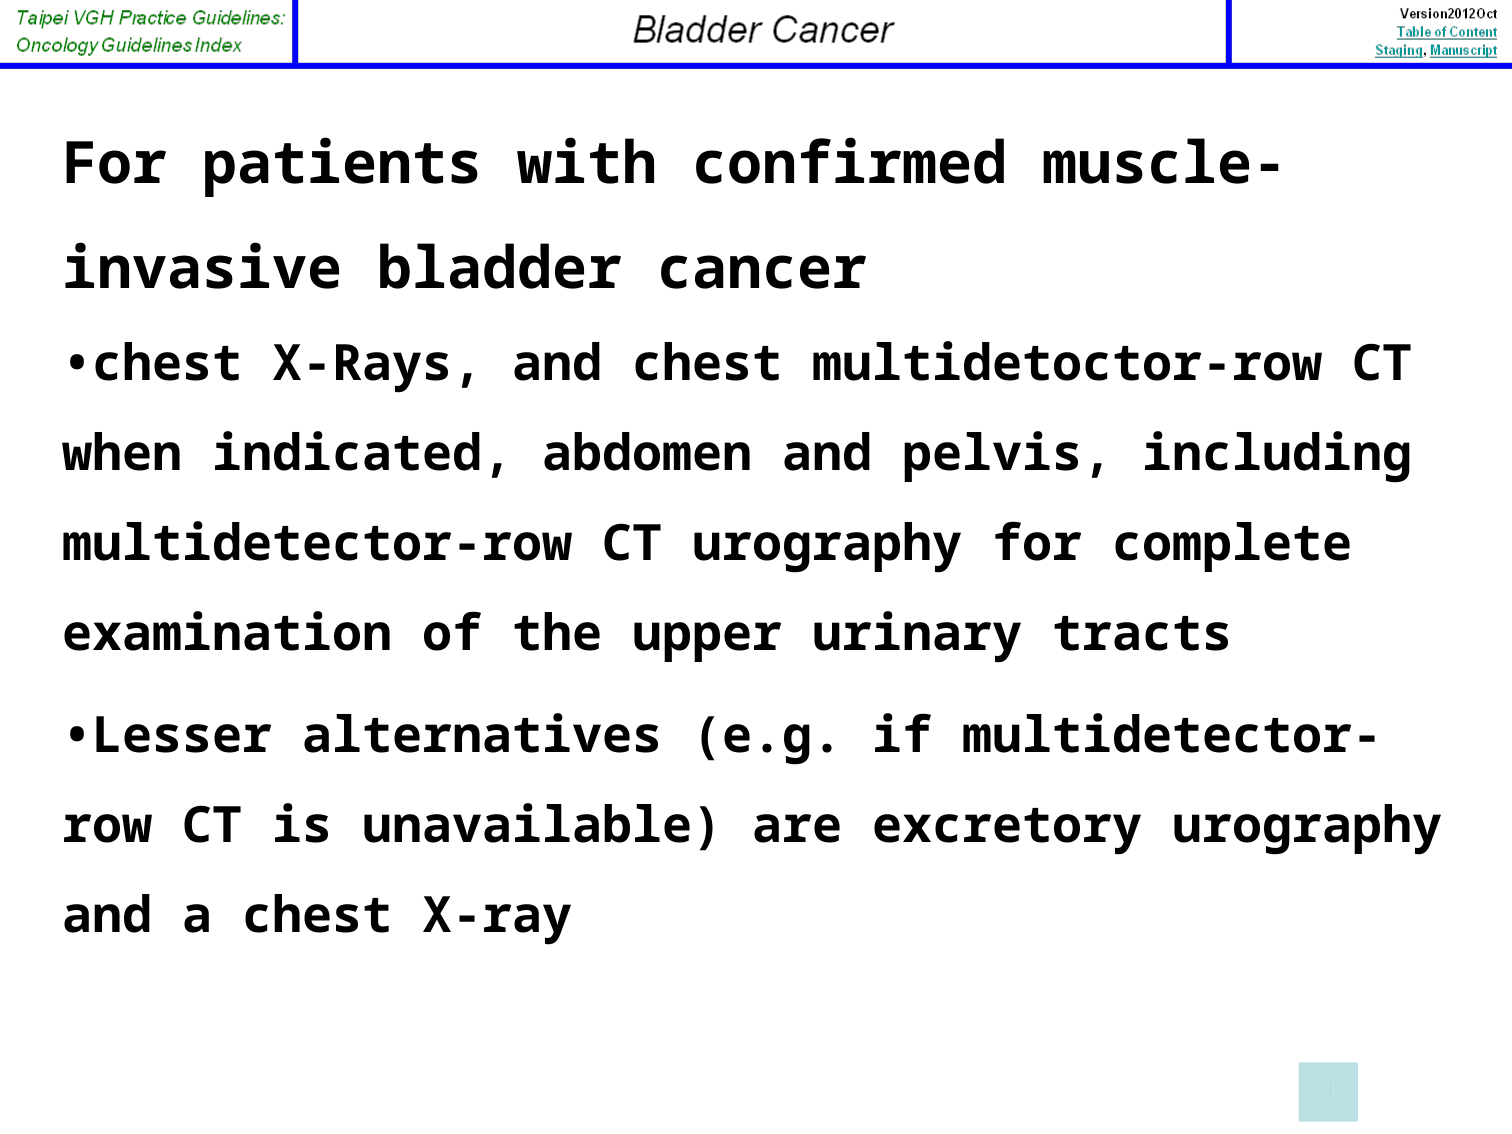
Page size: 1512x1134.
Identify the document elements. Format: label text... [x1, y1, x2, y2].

subtitle For patients with confirmed muscle-invasive bladder cancer •chest X-Rays, and chest multidetoctor-row CT when indicated, abdomen and pelvis, including multidetector-row CT urography for complete examination of the upper urinary tracts •Lesser alternatives (e.g. if multidetector-row CT is unavailable) are excretory urography and a chest X-ray [47, 82, 1477, 922]
